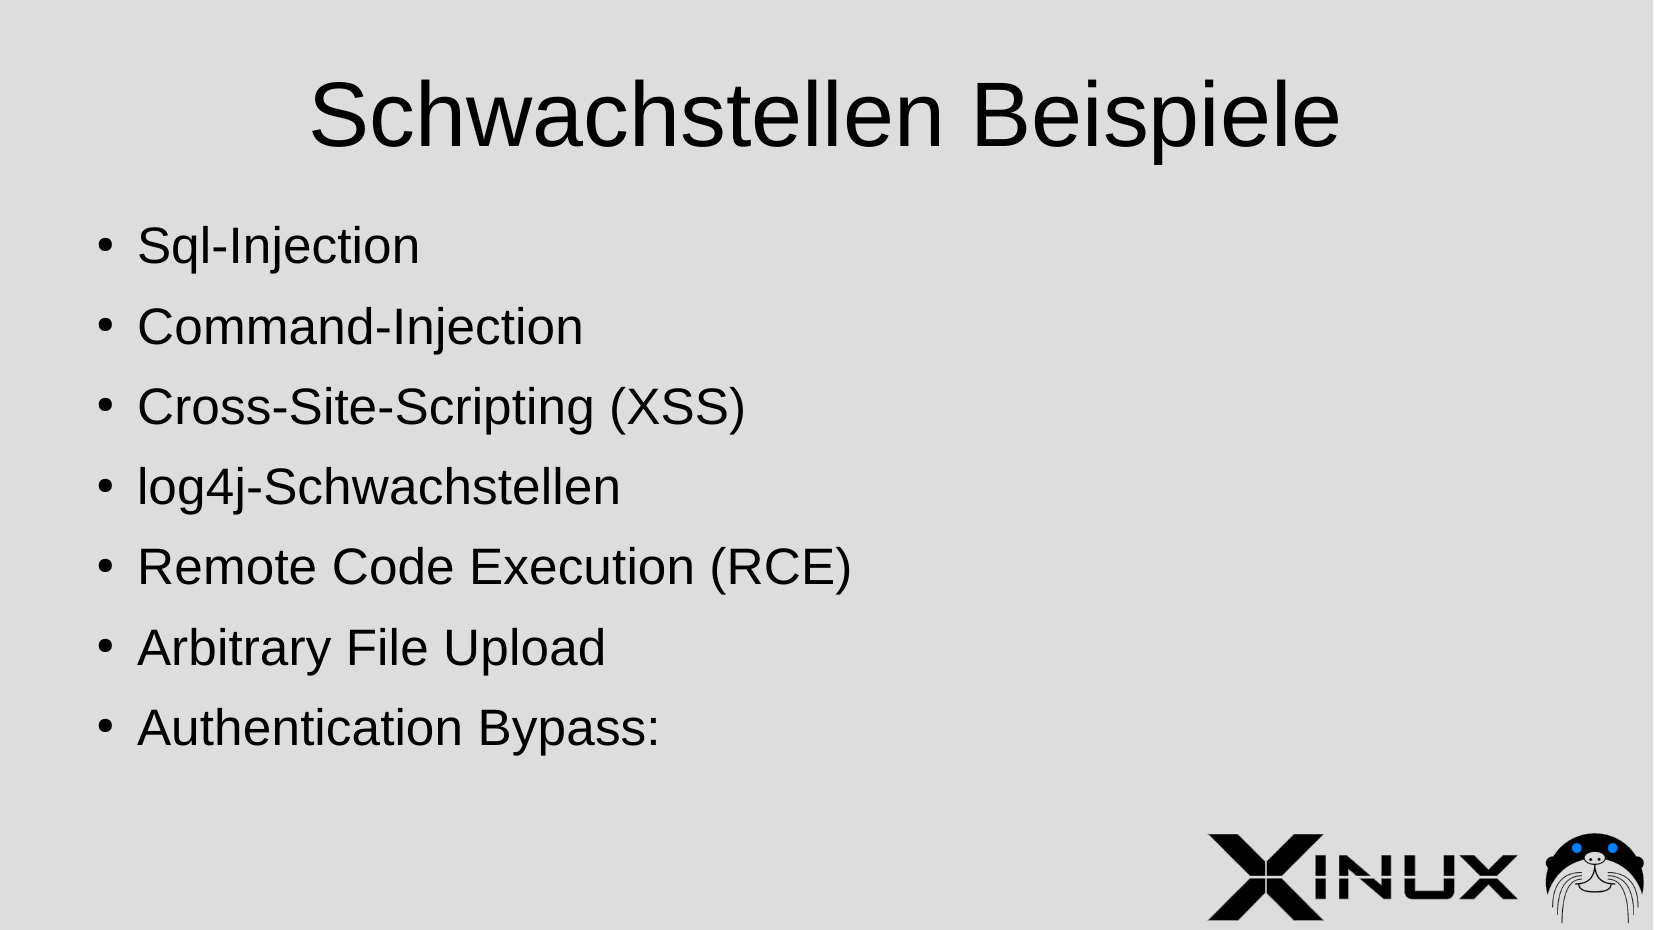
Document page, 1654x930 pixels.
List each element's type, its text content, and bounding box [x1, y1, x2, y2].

list Sql-Injection Command-Injection Cross-Site-Scripting (XSS) log4j-Schwachstellen Remote Code Execution (RCE) Arbitrary File Upload Authentication Bypass: [82, 217, 1571, 757]
title Schwachstellen Beispiele [82, 37, 1571, 193]
picture [1200, 824, 1650, 930]
